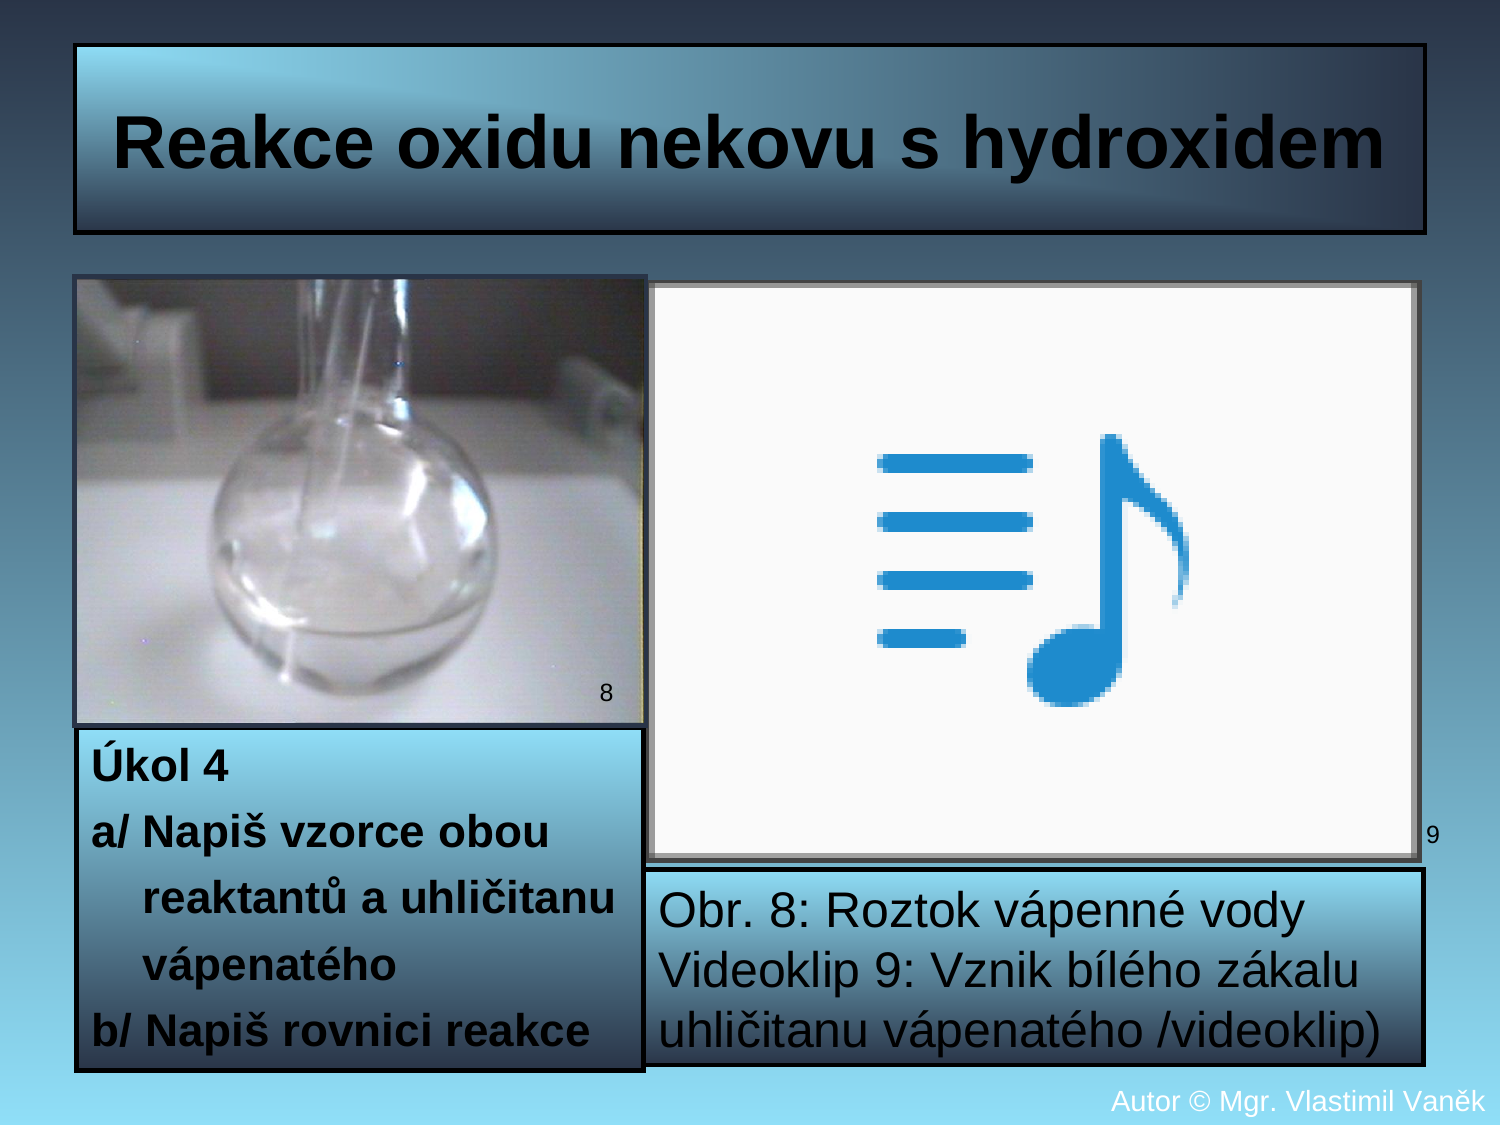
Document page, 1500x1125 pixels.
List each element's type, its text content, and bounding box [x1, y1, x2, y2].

list Úkol 4 a/ Napiš vzorce obou reaktantů a uhličitanu vápenatého b/ Napiš rovnici reakce [76, 728, 644, 1071]
text_box Obr. 8: Roztok vápenné vody Videoklip 9: Vznik bílého zákalu uhličitanu vápenatého /videoklip) [643, 869, 1424, 1065]
text_box 8 [584, 668, 629, 715]
title Reakce oxidu nekovu s hydroxidem [75, 45, 1426, 233]
text_box Autor © Mgr. Vlastimil Vaněk [1096, 1074, 1500, 1125]
text_box [646, 278, 1424, 864]
text_box 9 [1411, 810, 1456, 857]
text_box [76, 278, 644, 723]
